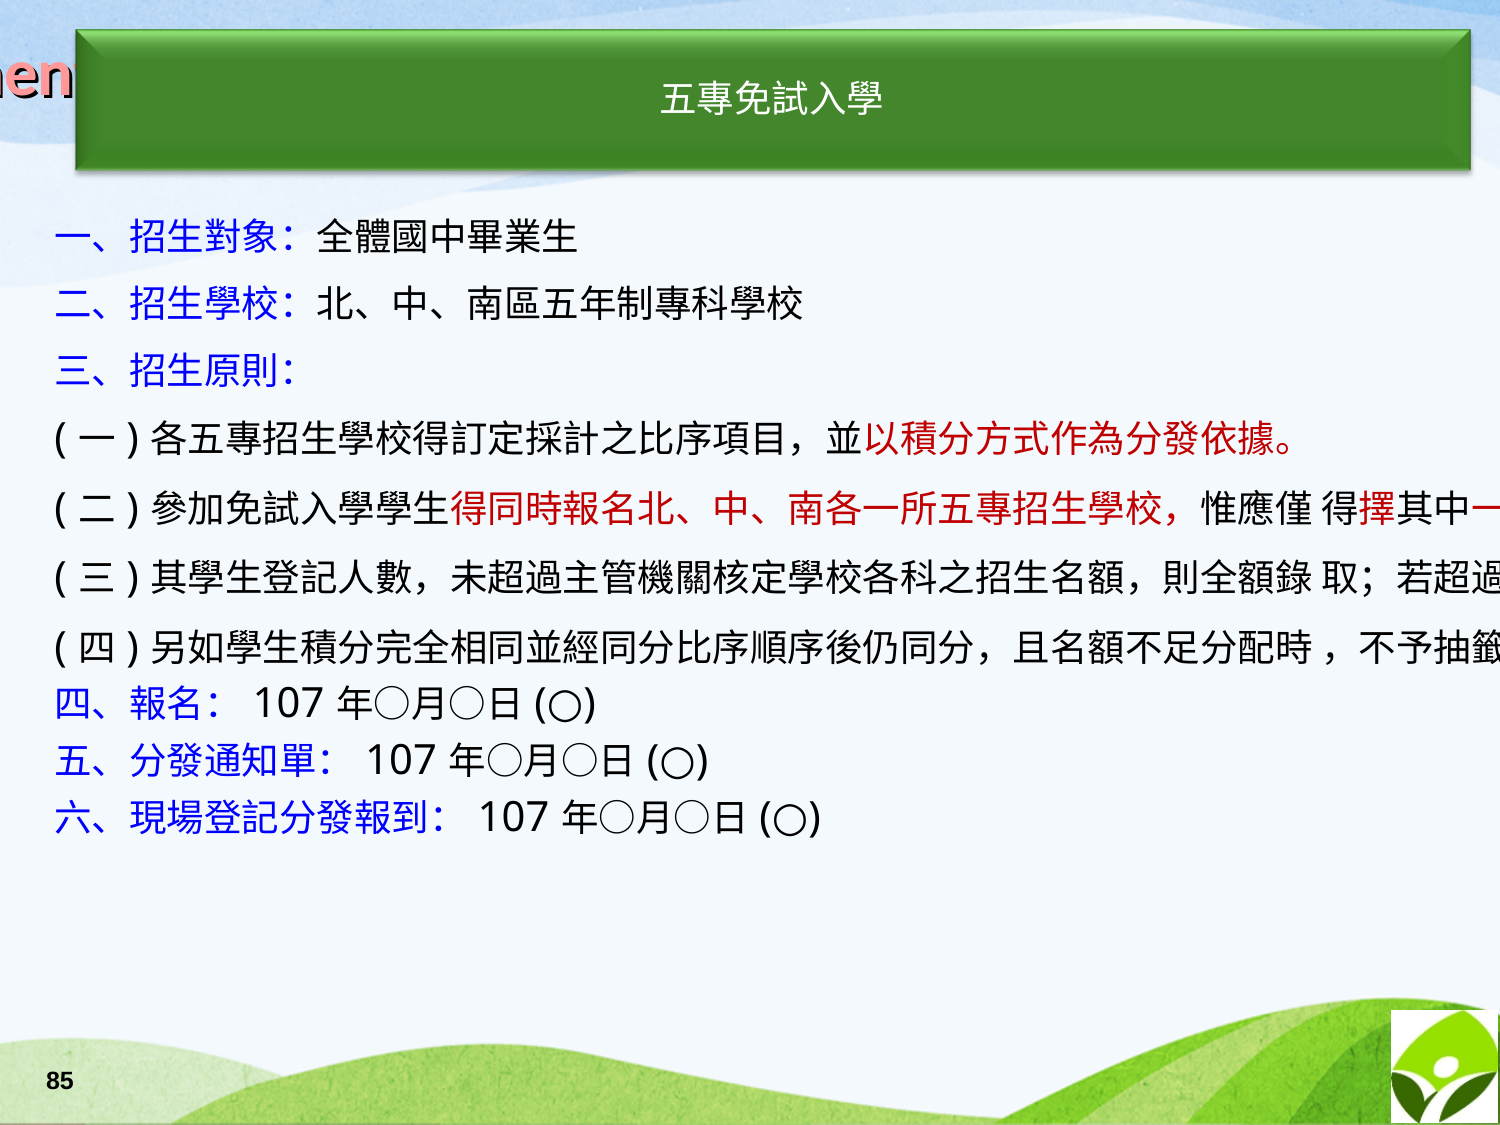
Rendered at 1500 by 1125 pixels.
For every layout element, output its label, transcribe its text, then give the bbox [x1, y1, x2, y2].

picture [1489, 563, 1500, 572]
text_box 一、招生對象：全體國中畢業生 二、招生學校：北、中、南區五年制專科學校 三、招生原則： (一)各五專招生學校得訂定採計之比序項目，並以積分方式作為分發依據。 (二)參加免試入學學生得同時報名北、中、南各一所五專招生學校，惟應僅 得擇其中一所五專招生學校參加現場登記分發報到。106學年度招生校數 為42校。 (三)其學生登記人數，未超過主管機關核定學校各科之招生名額，則全額錄 取；若超過主管機關核定學校之招生名額，即依據各校所訂定之比序項 目進行比序，積分高者優先取得分發資格。 (四)另如學生積分完全相同並經同分比序順序後仍同分，且名額不足分配時 ，不予抽籤，逕報主管機關核准，增加名額。 四、報名：107年○月○日(○) 五、分發通知單：107年○月○日(○) 六、現場登記分發報到：107年○月○日(○) [39, 199, 1469, 1048]
text_box 五專免試入學 [75, 29, 1469, 167]
picture [0, 0, 1500, 1125]
picture [1482, 646, 1486, 660]
picture [1488, 646, 1497, 660]
text_box 85 [31, 1062, 125, 1100]
